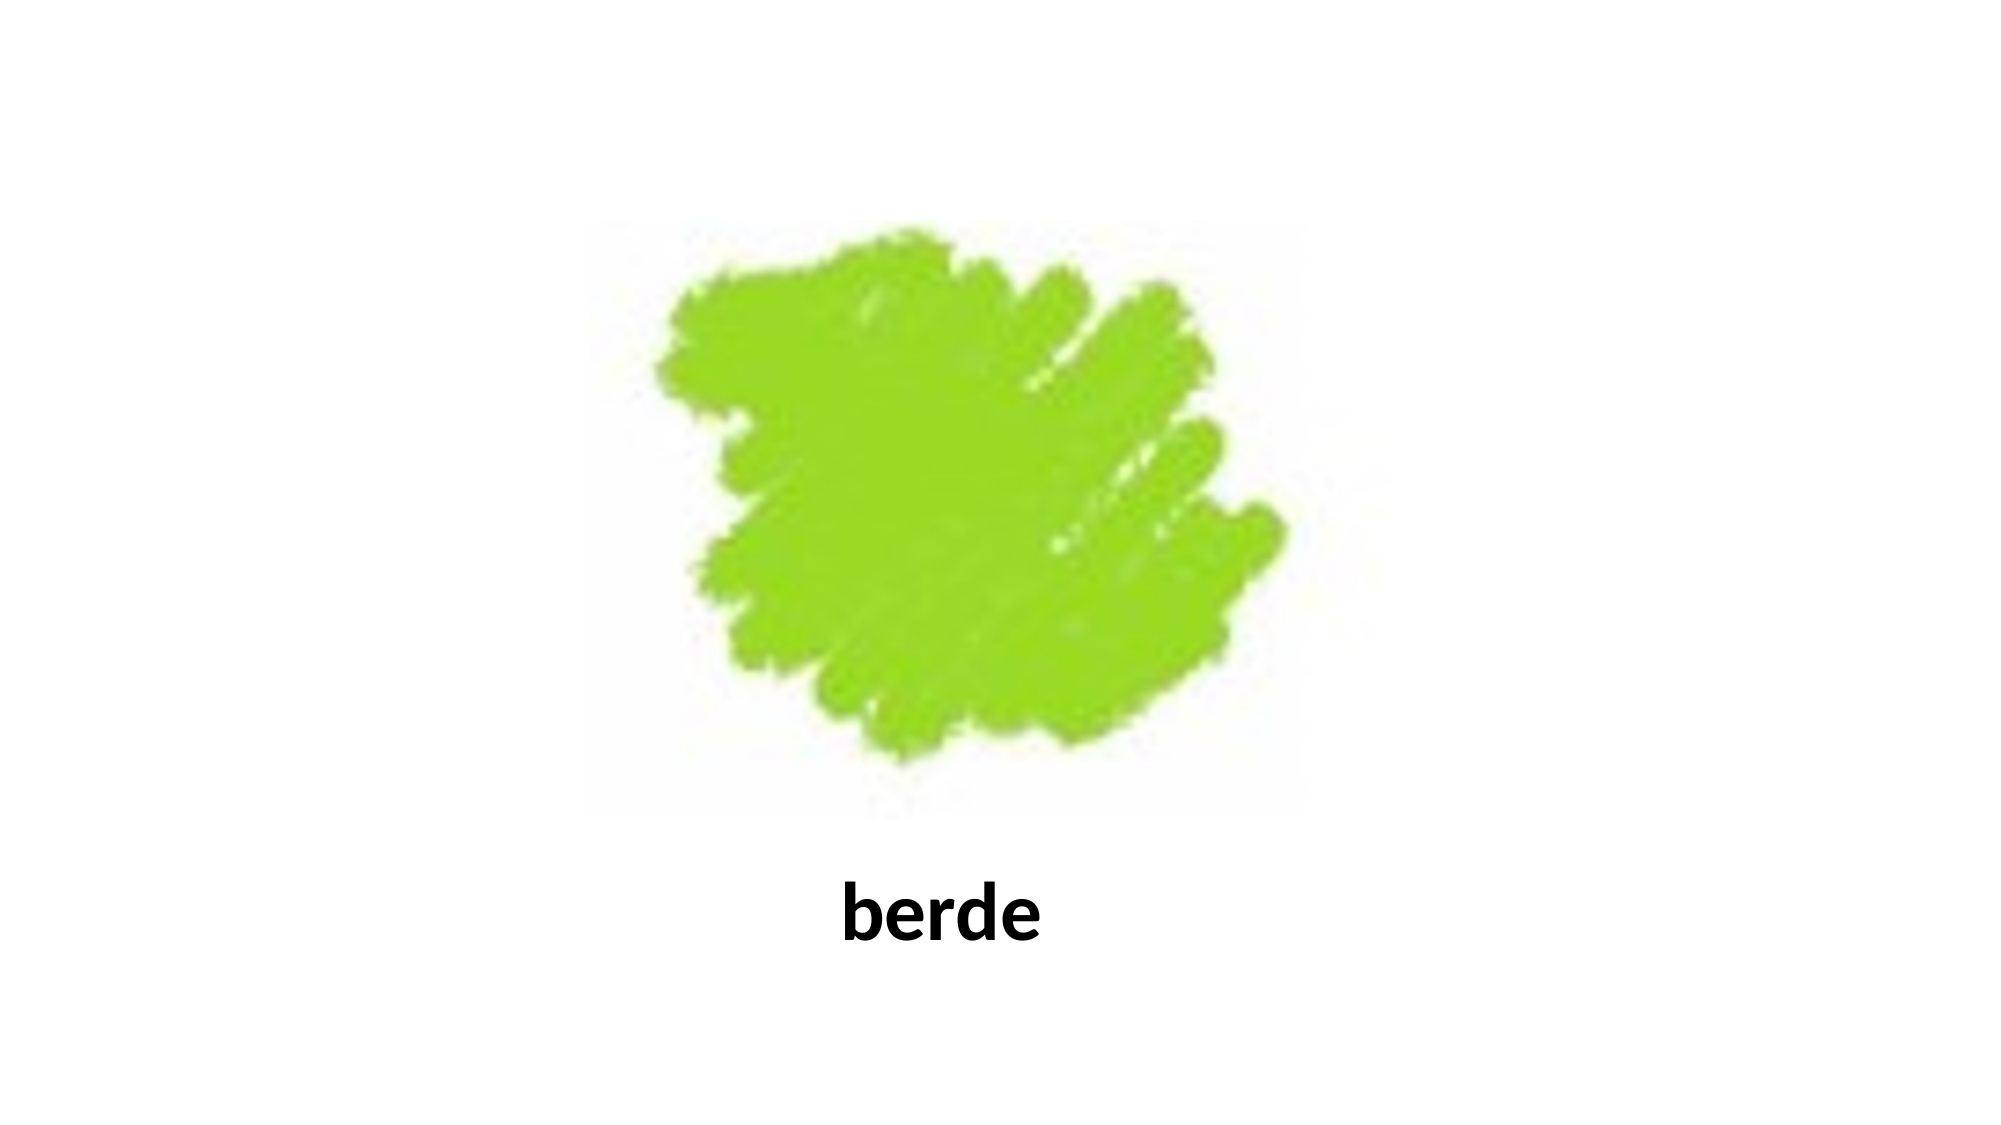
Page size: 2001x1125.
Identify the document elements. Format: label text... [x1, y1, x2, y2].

picture [589, 220, 1411, 820]
text_box berde [825, 849, 1175, 965]
